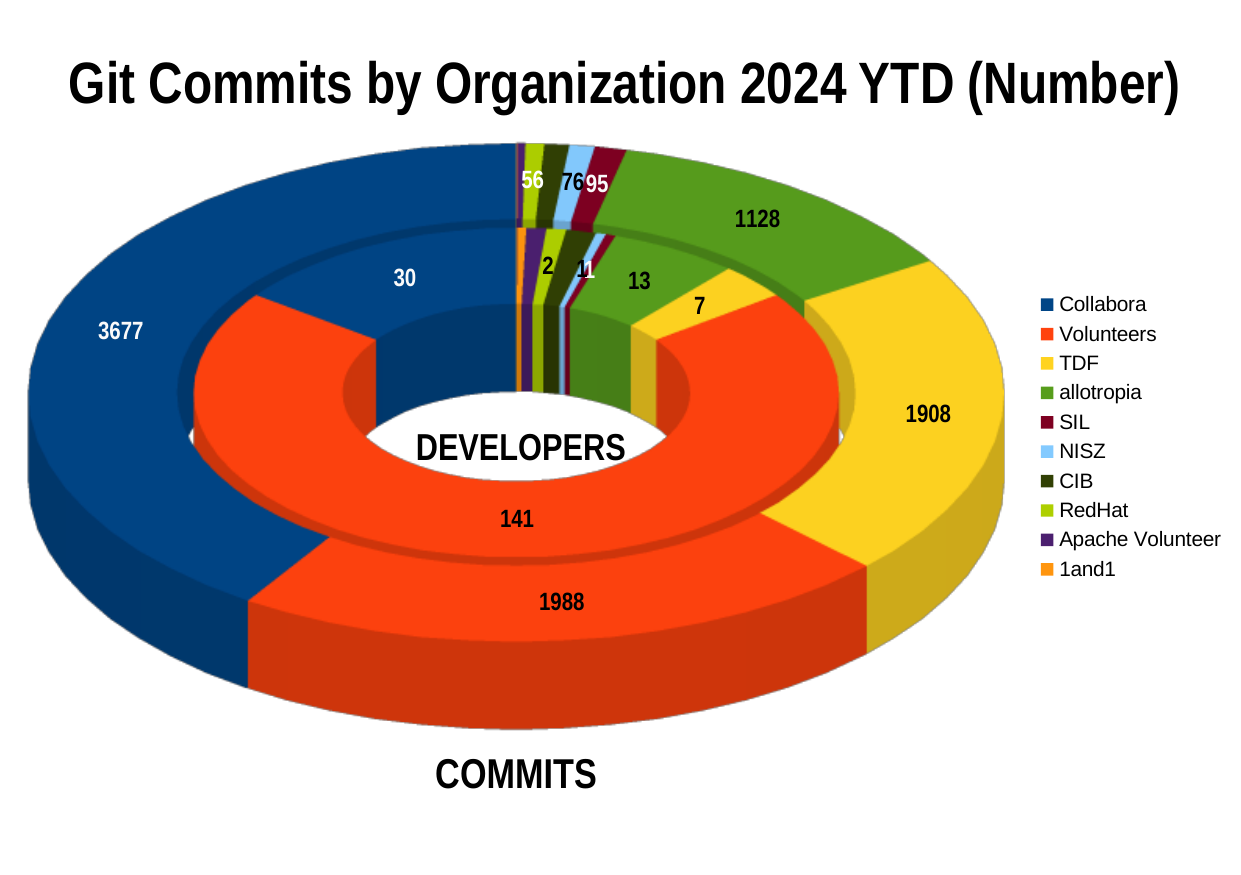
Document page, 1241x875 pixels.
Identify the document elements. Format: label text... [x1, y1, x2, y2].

picture [0, 0, 1241, 874]
text_box DEVELOPERS [400, 418, 641, 477]
text_box COMMITS [420, 742, 612, 797]
text_box Git Commits by Organization 2024 YTD (Number) [54, 41, 1196, 111]
